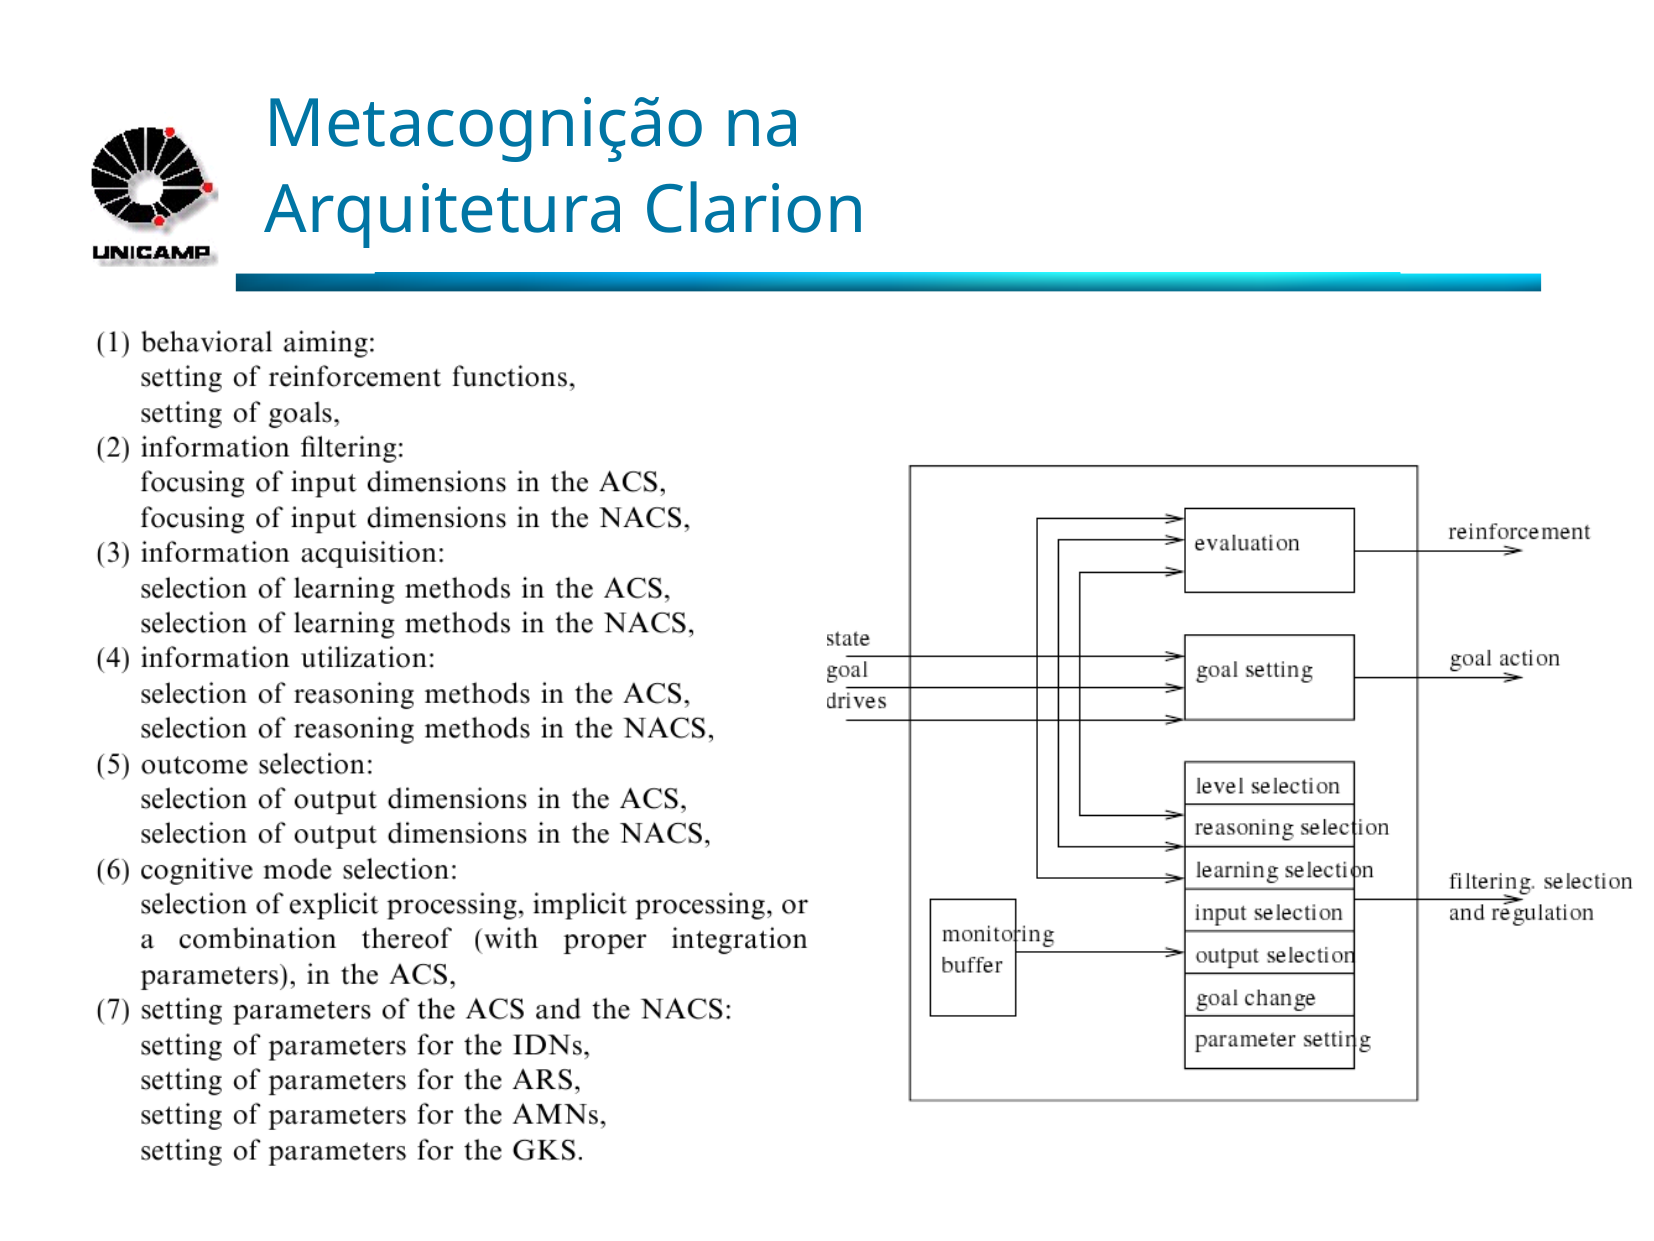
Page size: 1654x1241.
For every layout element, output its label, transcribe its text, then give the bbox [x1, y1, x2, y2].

picture [125, 272, 1654, 295]
title Metacognição na Arquitetura Clarion [264, 42, 1534, 250]
picture [82, 323, 1654, 1182]
